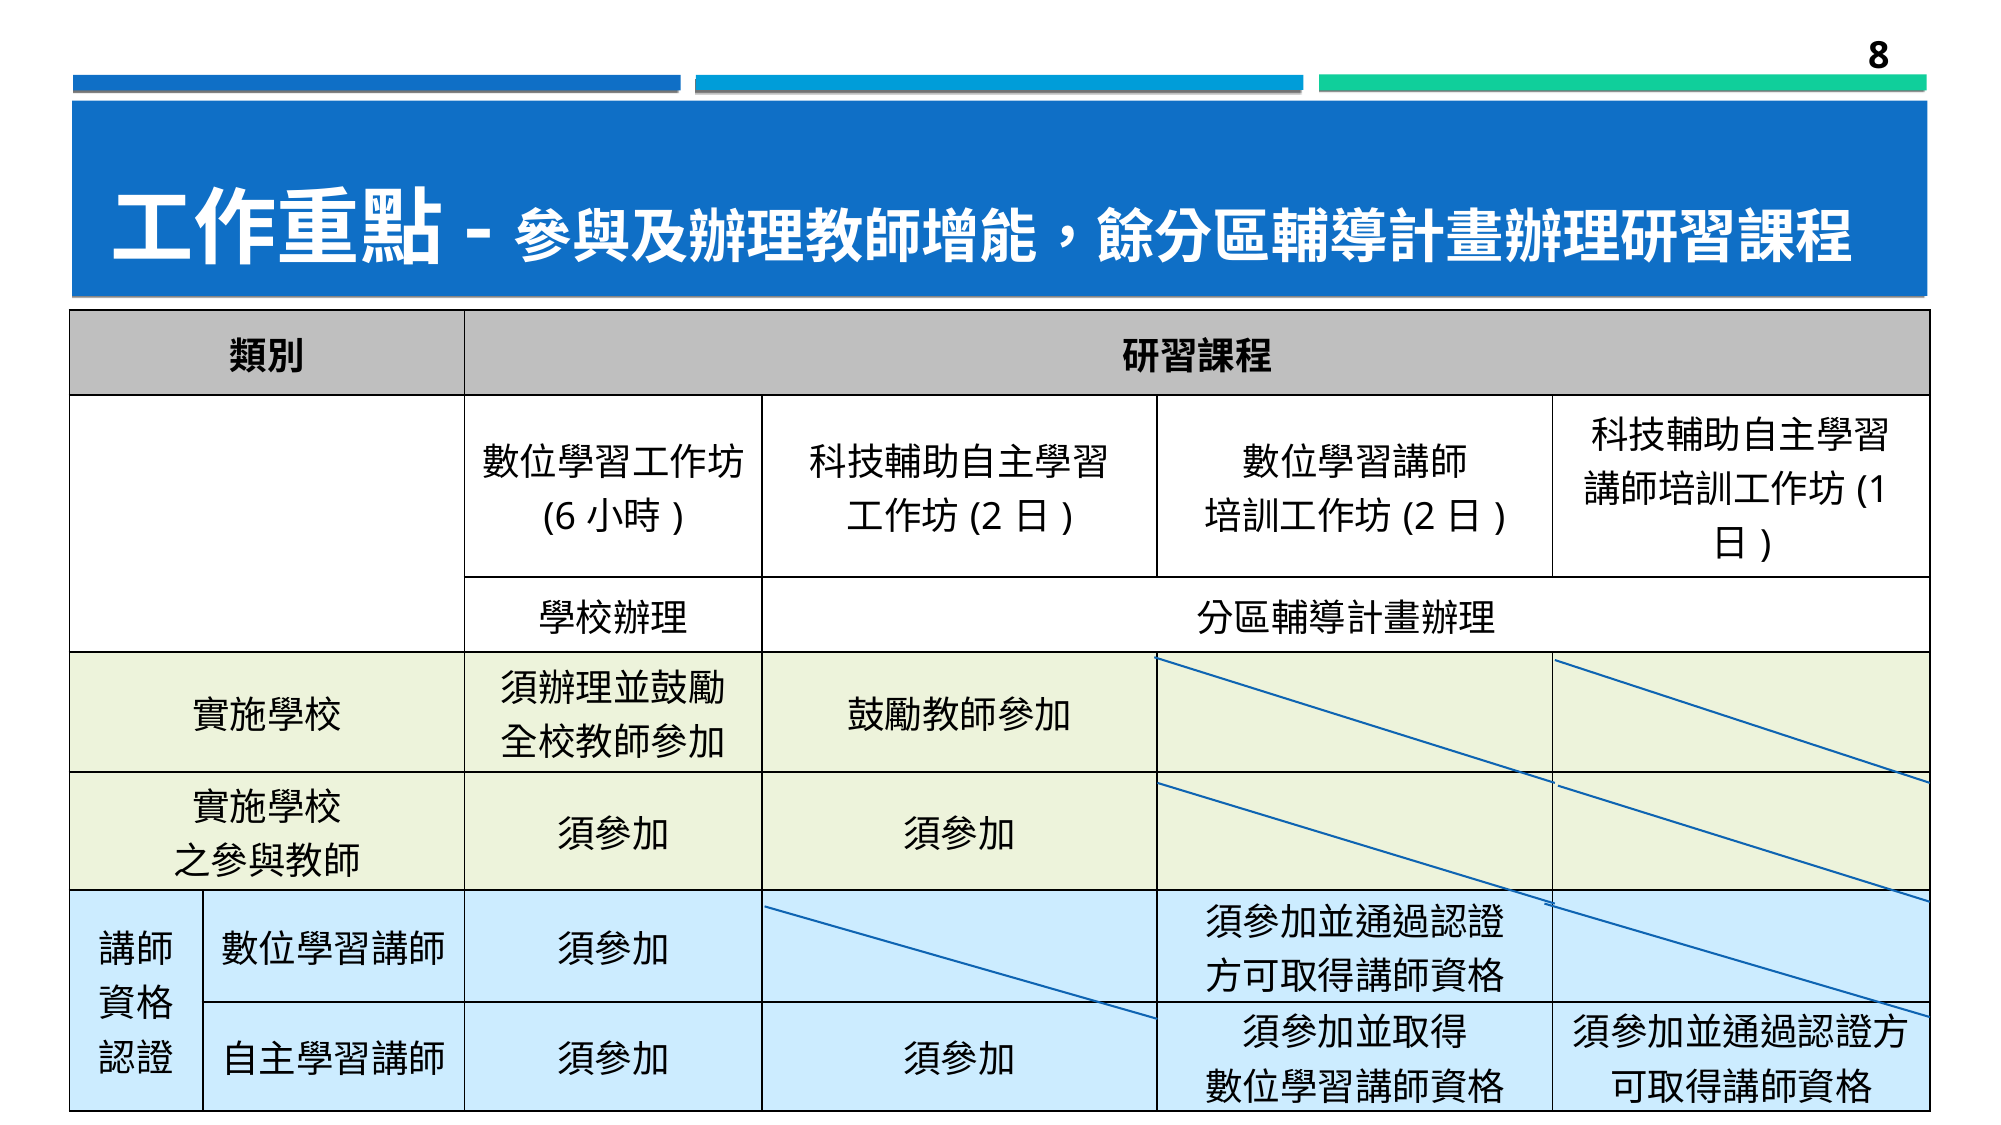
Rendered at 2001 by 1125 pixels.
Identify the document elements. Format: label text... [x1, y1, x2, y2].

table_cell [1553, 773, 1929, 889]
table_cell 自主學習講師 [204, 1003, 464, 1110]
table_cell 鼓勵教師參加 [763, 653, 1156, 771]
table_cell 須參加 [763, 773, 1156, 889]
table_cell 分區輔導計畫辦理 [763, 578, 1929, 651]
table_cell [763, 891, 1156, 1001]
title 工作重點-參與及辦理教師增能，餘分區輔導計畫辦理研習課程 [95, 115, 1905, 282]
table_cell 須參加 [465, 891, 761, 1001]
table_cell [1158, 785, 1499, 889]
table_cell [1903, 891, 1929, 900]
table_cell 須參加 [763, 1003, 1156, 1110]
table_cell 學校辦理 [465, 578, 761, 651]
table_header 類別 [70, 311, 464, 394]
table_cell 數位學習講師 培訓工作坊(2日) [1158, 396, 1552, 576]
table_cell 講師 資格 認證 [70, 891, 202, 1110]
table_cell [1158, 660, 1510, 771]
table_cell [1907, 773, 1929, 781]
slide_number <編號> [1732, 26, 1905, 87]
table_cell [1553, 891, 1929, 1001]
table_cell 須參加並通過認證方可取得講師資格 [1553, 1003, 1929, 1110]
table_header 研習課程 [465, 311, 1929, 394]
table_cell 須參加並通過認證方可取得講師資格 [1890, 1003, 1929, 1015]
table_cell 須參加並取得 數位學習講師資格 [1158, 1003, 1552, 1110]
table_cell 科技輔助自主學習 工作坊(2日) [763, 396, 1156, 576]
table_cell 實施學校 [70, 653, 464, 771]
table_cell 須參加並通過認證 方可取得講師資格 [1158, 891, 1552, 1001]
table_cell [70, 396, 464, 651]
table_cell [1530, 773, 1552, 780]
table_cell [1158, 773, 1552, 889]
table_cell 數位學習工作坊 (6小時) [465, 396, 761, 576]
table_cell 須參加 [465, 773, 761, 889]
table_cell [1553, 653, 1929, 771]
table_cell [1553, 908, 1868, 1001]
table_cell 須辦理並鼓勵 全校教師參加 [465, 653, 761, 771]
table_cell 實施學校 之參與教師 [70, 773, 464, 889]
table_cell 數位學習講師 [204, 891, 464, 1001]
table_cell 須參加 [465, 1003, 761, 1110]
table_cell 科技輔助自主學習 講師培訓工作坊(1日) [1553, 396, 1929, 576]
table_cell 須參加 [1110, 1003, 1156, 1017]
table_cell [1158, 653, 1552, 771]
